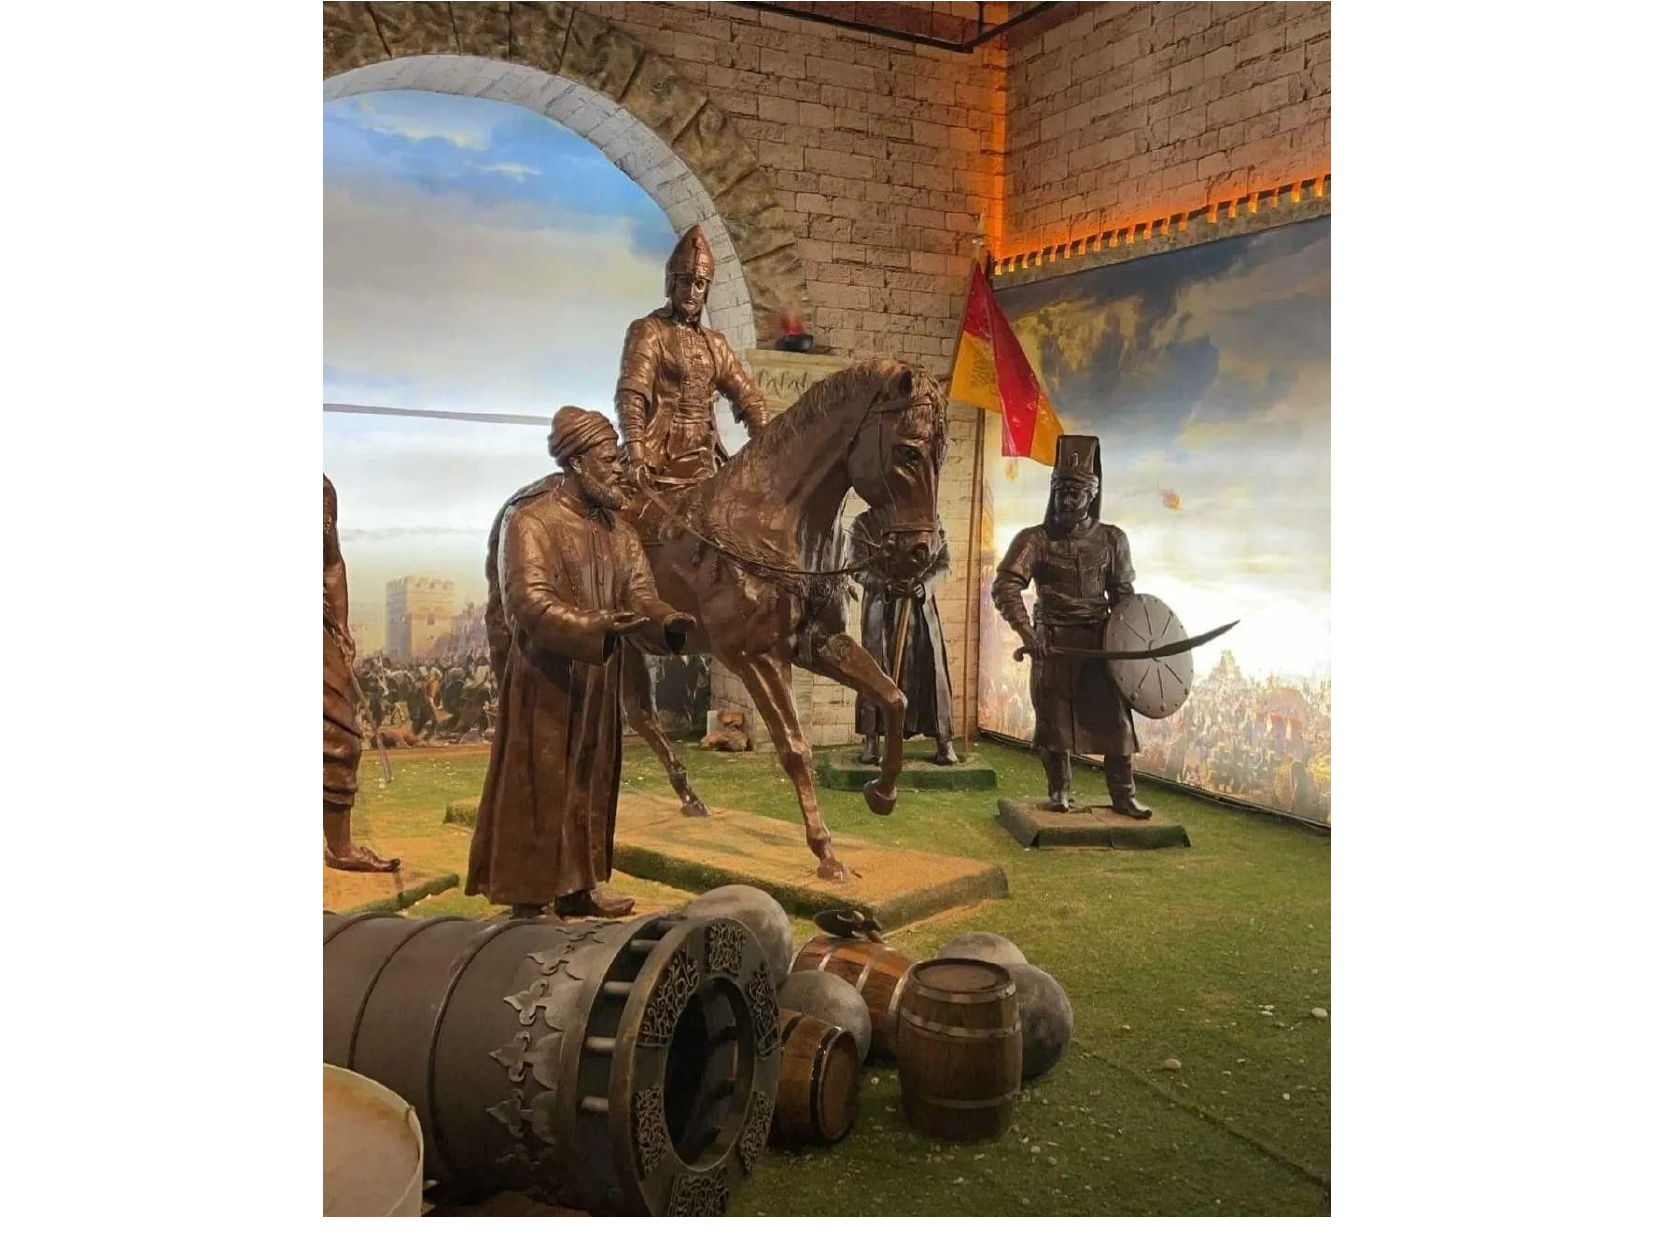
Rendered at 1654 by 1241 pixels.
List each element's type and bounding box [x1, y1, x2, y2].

picture [323, 1, 1331, 1217]
